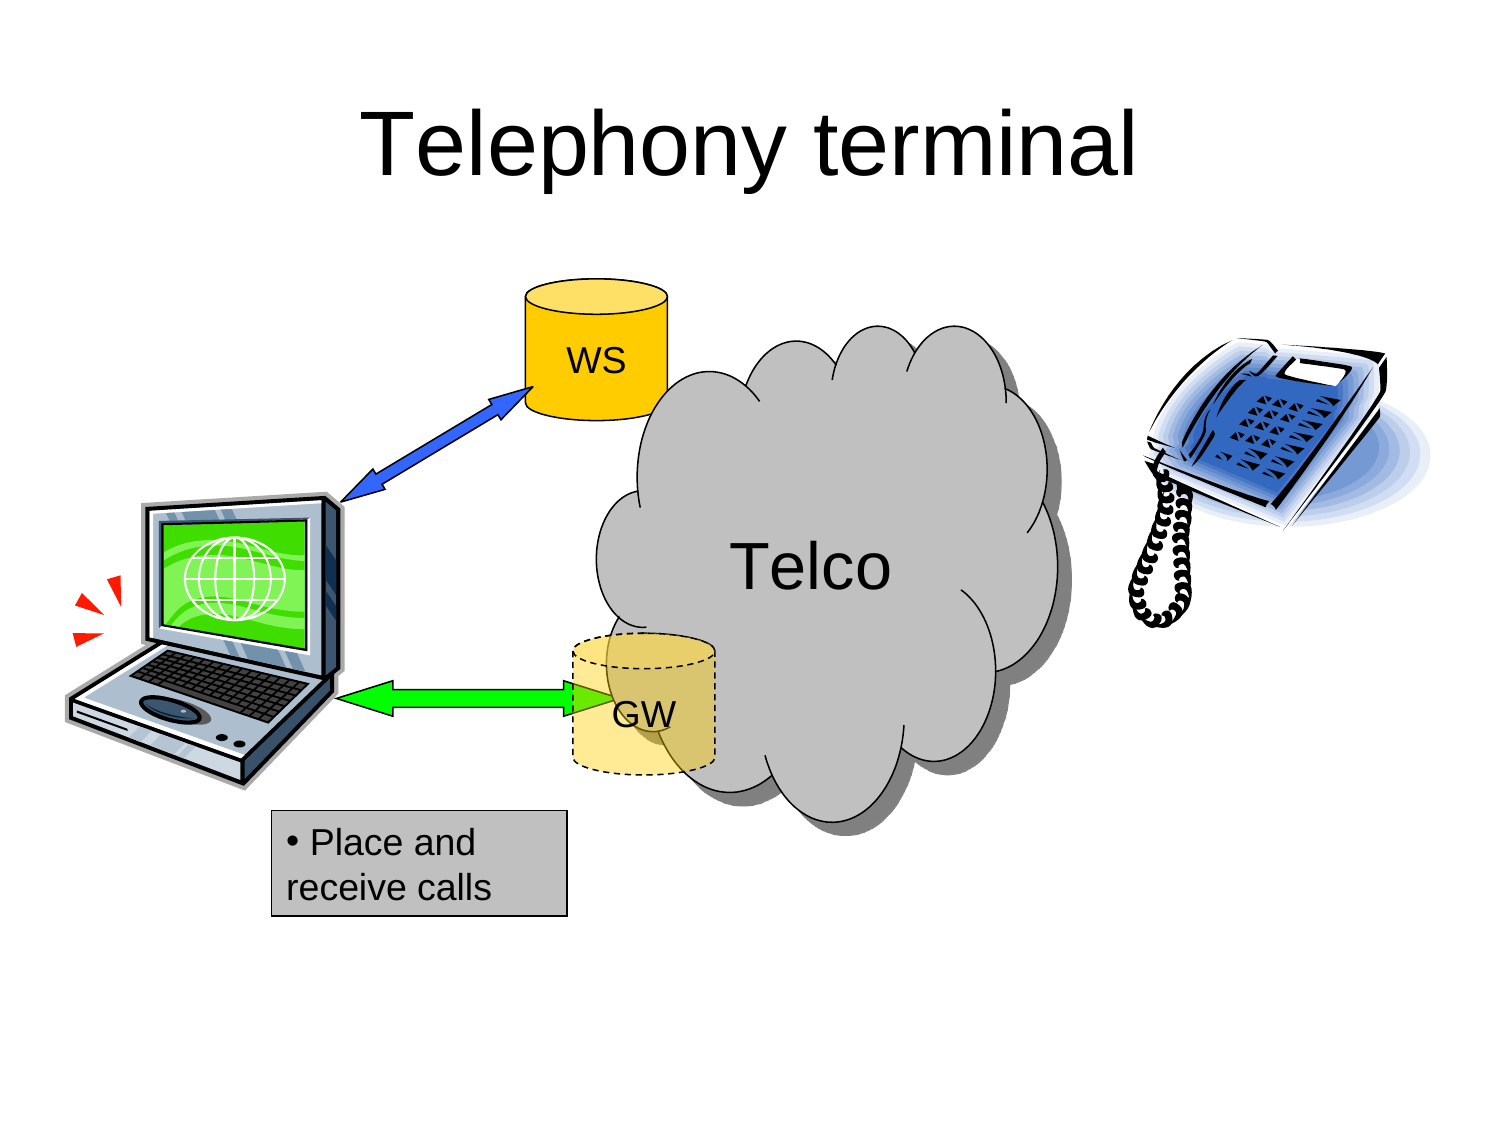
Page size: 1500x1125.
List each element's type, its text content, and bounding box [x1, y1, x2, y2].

title Telephony terminal [75, 45, 1426, 233]
text_box [336, 680, 572, 717]
text_box GW [572, 652, 715, 775]
text_box [340, 386, 534, 503]
picture [64, 491, 345, 791]
text_box Place and receive calls [271, 810, 567, 916]
picture [1128, 338, 1431, 629]
text_box Telco [596, 326, 1058, 823]
text_box WS [525, 298, 668, 421]
